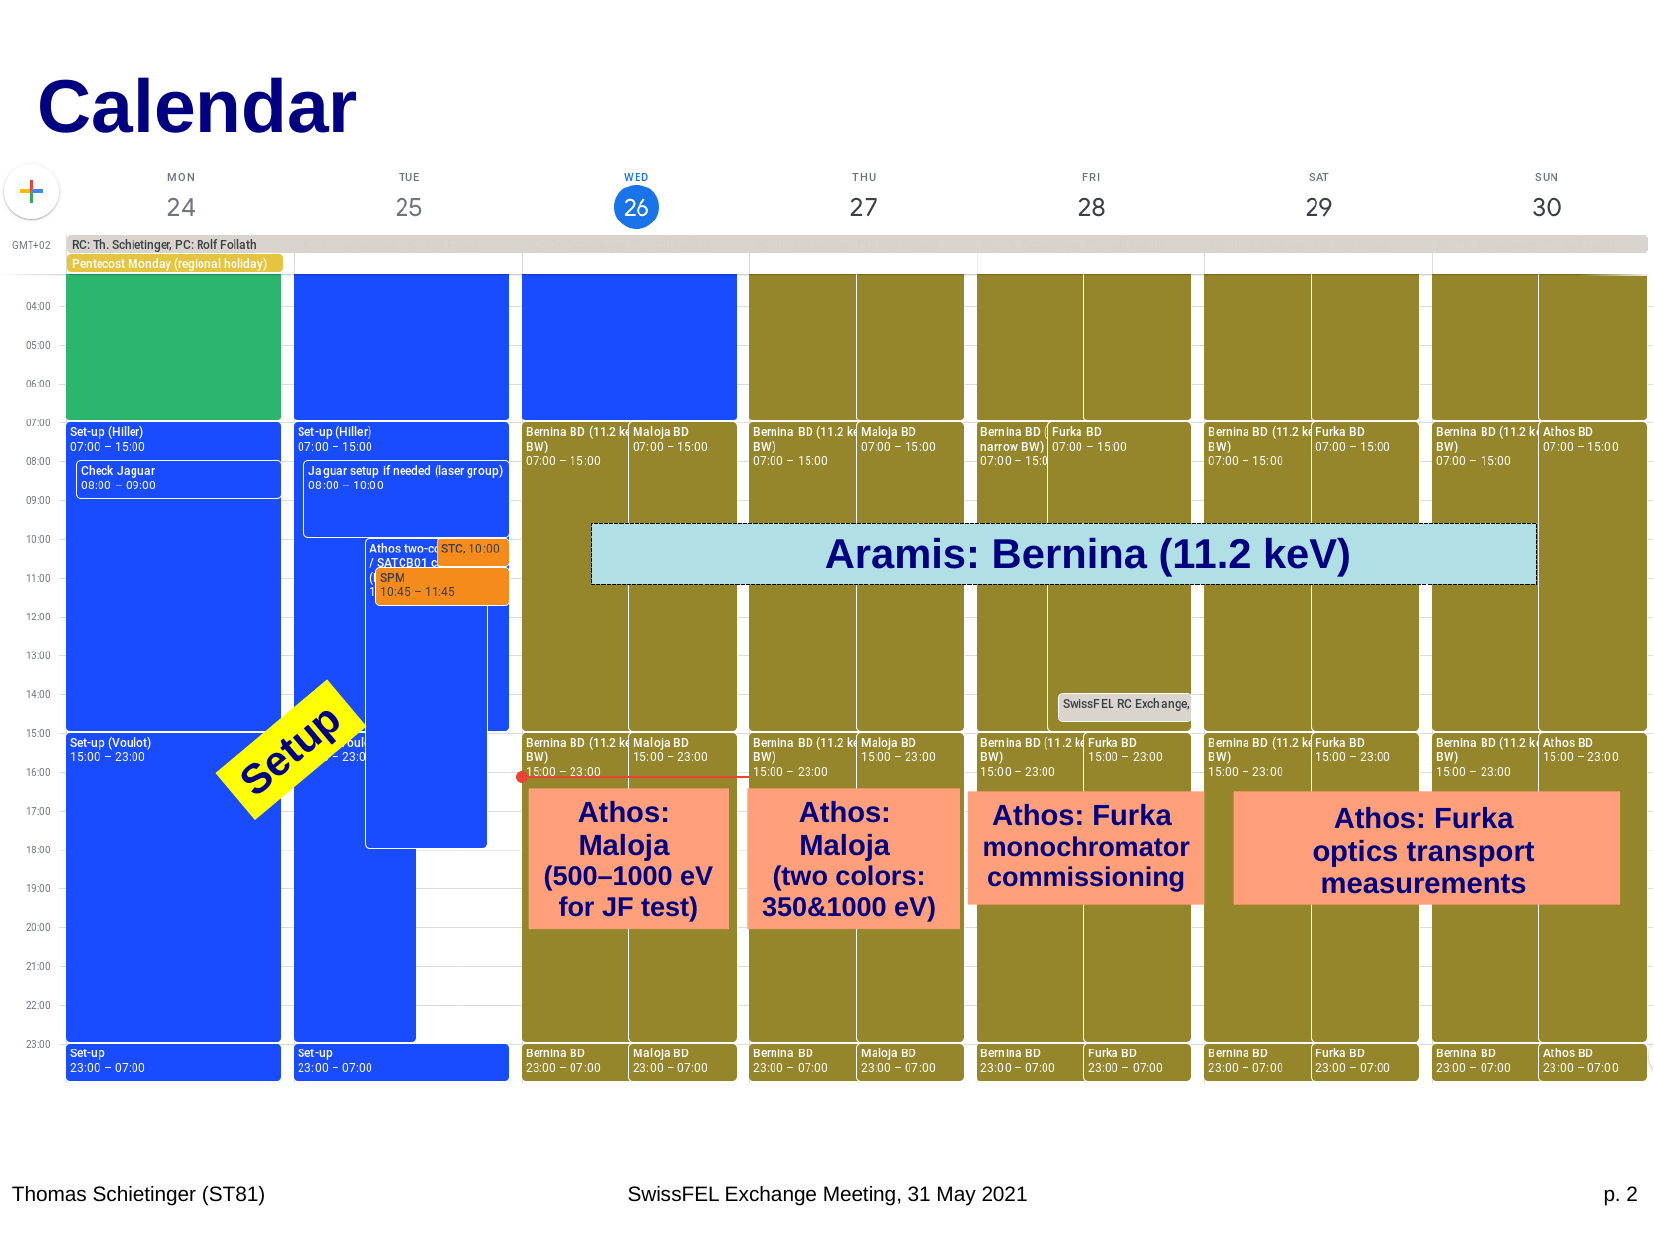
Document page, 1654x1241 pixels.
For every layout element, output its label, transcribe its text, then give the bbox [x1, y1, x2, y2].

text_box Athos: Maloja (500–1000 eV for JF test) [528, 788, 729, 930]
text_box Aramis: Bernina (11.2 keV) [591, 523, 1537, 585]
text_box Athos: Furka optics transport measurements [1297, 794, 1563, 908]
text_box Athos: Maloja (two colors: 350&1000 eV) [747, 788, 960, 930]
title Calendar [37, 37, 1276, 176]
text_box Setup [215, 679, 367, 820]
picture [0, 154, 1653, 1083]
text_box Athos: Furka monochromator commissioning [967, 791, 1205, 905]
text_box [1233, 791, 1621, 905]
